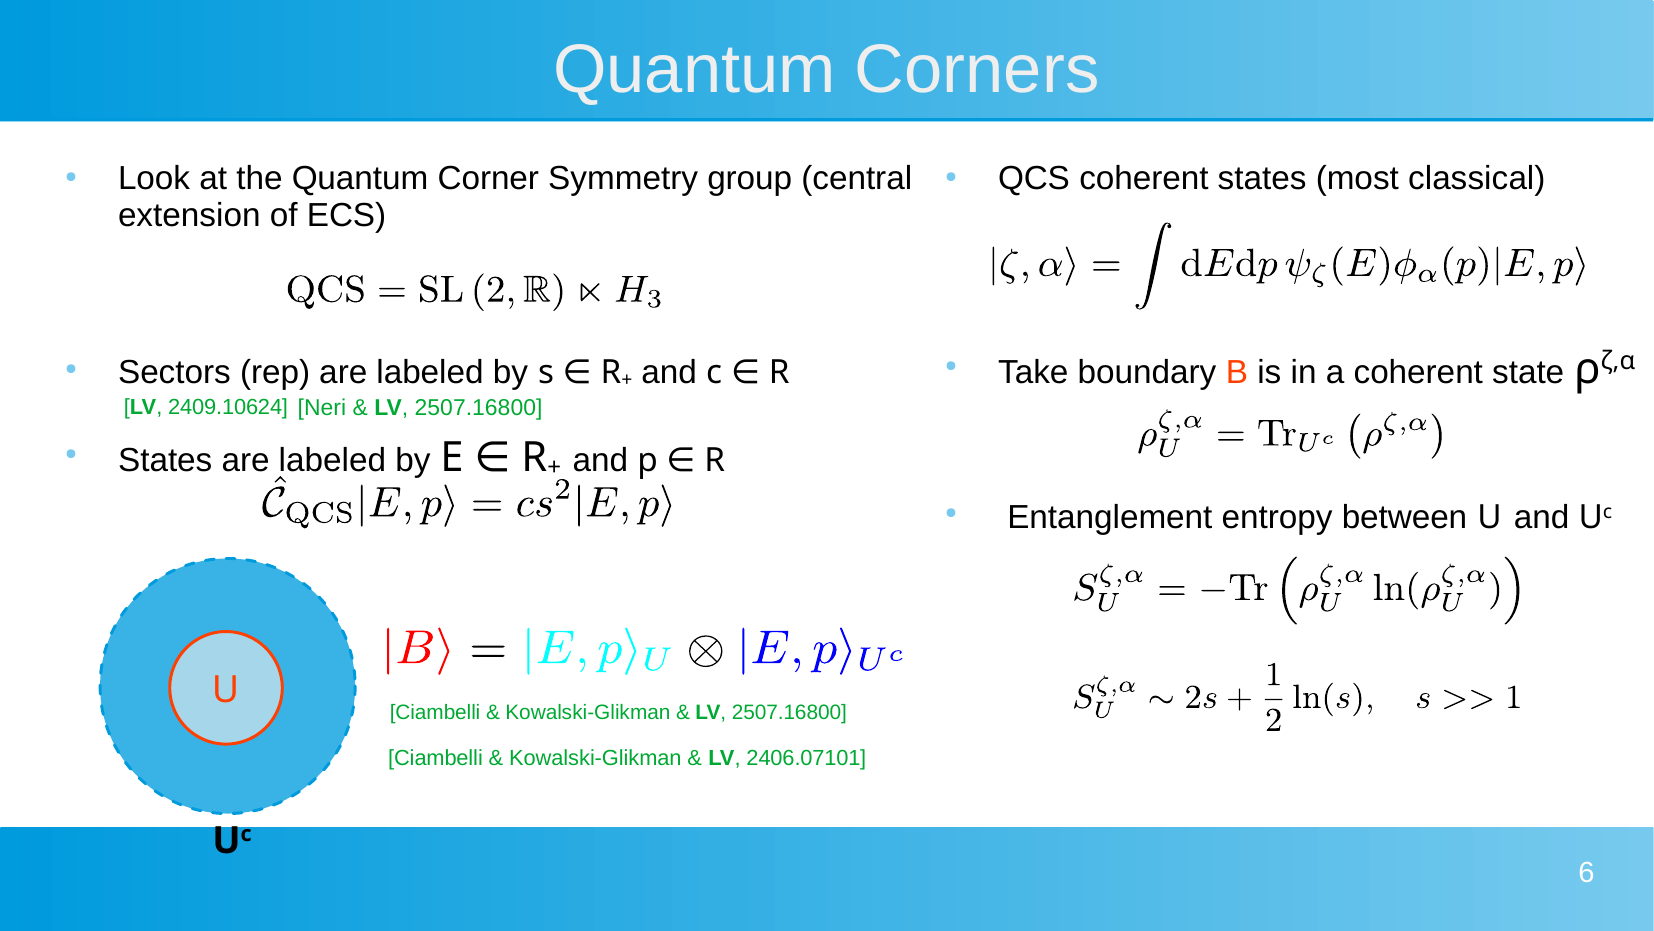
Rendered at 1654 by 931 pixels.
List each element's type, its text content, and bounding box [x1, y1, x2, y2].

text_box U [169, 631, 283, 745]
text_box [Neri & LV, 2507.16800] [282, 387, 569, 428]
title Quantum Corners [59, 29, 1595, 108]
picture [1070, 661, 1521, 733]
picture [1070, 555, 1521, 626]
picture [379, 625, 905, 677]
list QCS coherent states (most classical) Take boundary B is in a coherent state ρζ,α Entanglement entropy between U and Uc [927, 159, 1651, 751]
text_box [Ciambelli & Kowalski-Glikman & LV, 2406.07101] [373, 738, 906, 804]
picture [285, 273, 661, 311]
text_box [LV, 2409.10624] [109, 386, 657, 433]
list Look at the Quantum Corner Symmetry group (central extension of ECS) Sectors (rep) are labeled by s ∈ R+ and c ∈ R States are labeled by E ∈ R+ and p ∈ R [47, 159, 926, 751]
text_box [Ciambelli & Kowalski-Glikman & LV, 2507.16800] [375, 693, 901, 738]
picture [986, 221, 1587, 312]
picture [1135, 407, 1444, 461]
picture [260, 474, 673, 530]
text_box Uc [100, 558, 356, 814]
